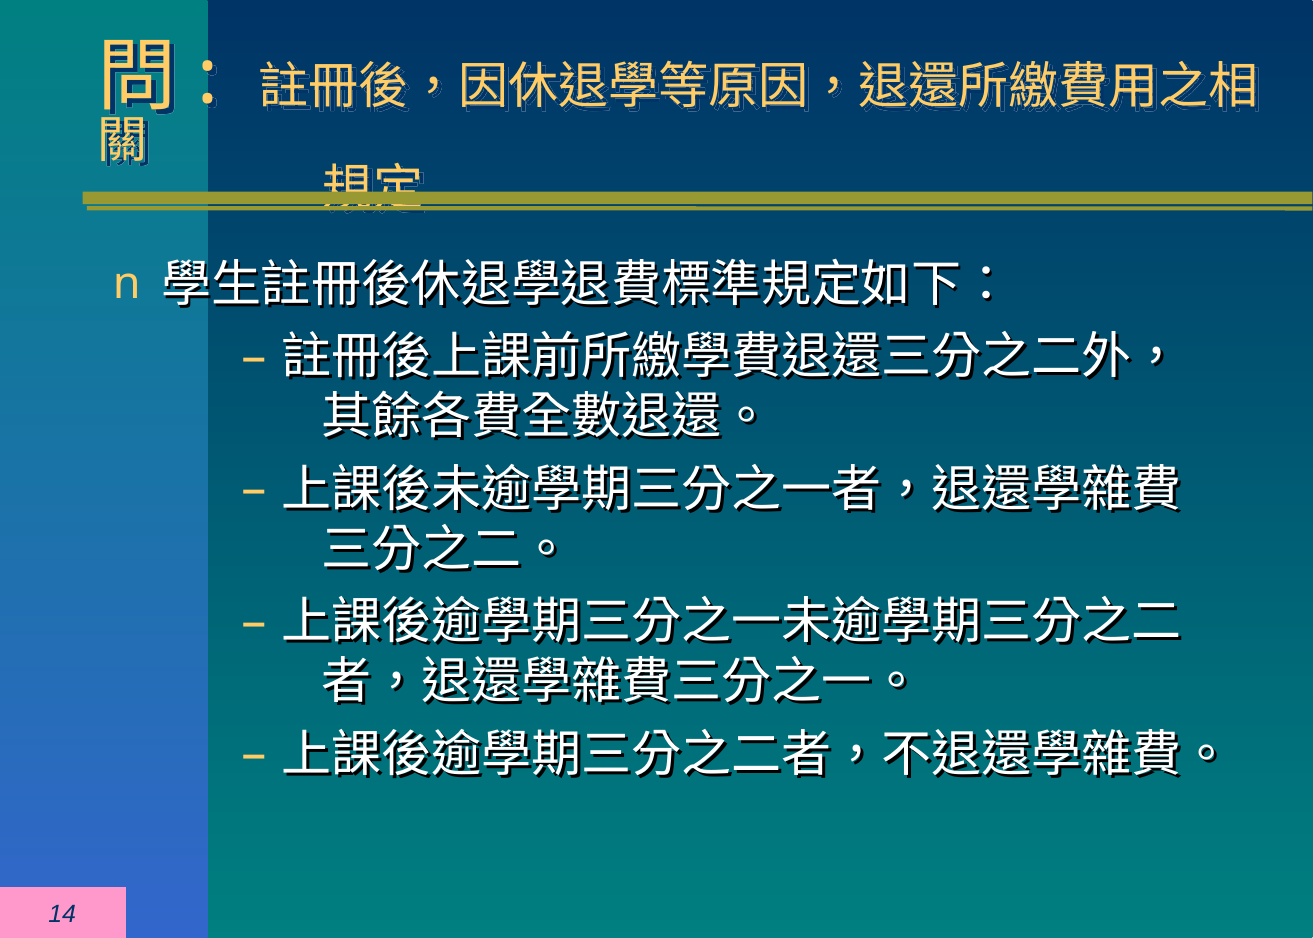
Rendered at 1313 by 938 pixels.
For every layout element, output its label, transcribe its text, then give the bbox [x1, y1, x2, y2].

text_box 14 [0, 887, 125, 938]
text_box [0, 0, 207, 938]
list 學生註冊後休退學退費標準規定如下： 註冊後上課前所繳學費退還三分之二外，其餘各費全數退還。 上課後未逾學期三分之一者，退還學雜費三分之二。 上課後逾學期三分之一未逾學期三分之二者，退還學雜費三分之一。 上課後逾學期三分之二者，不退還學雜費。 [99, 244, 1201, 844]
title 問: 註冊後，因休退學等原因，退還所繳費用之相關 規定 [84, 36, 1280, 188]
